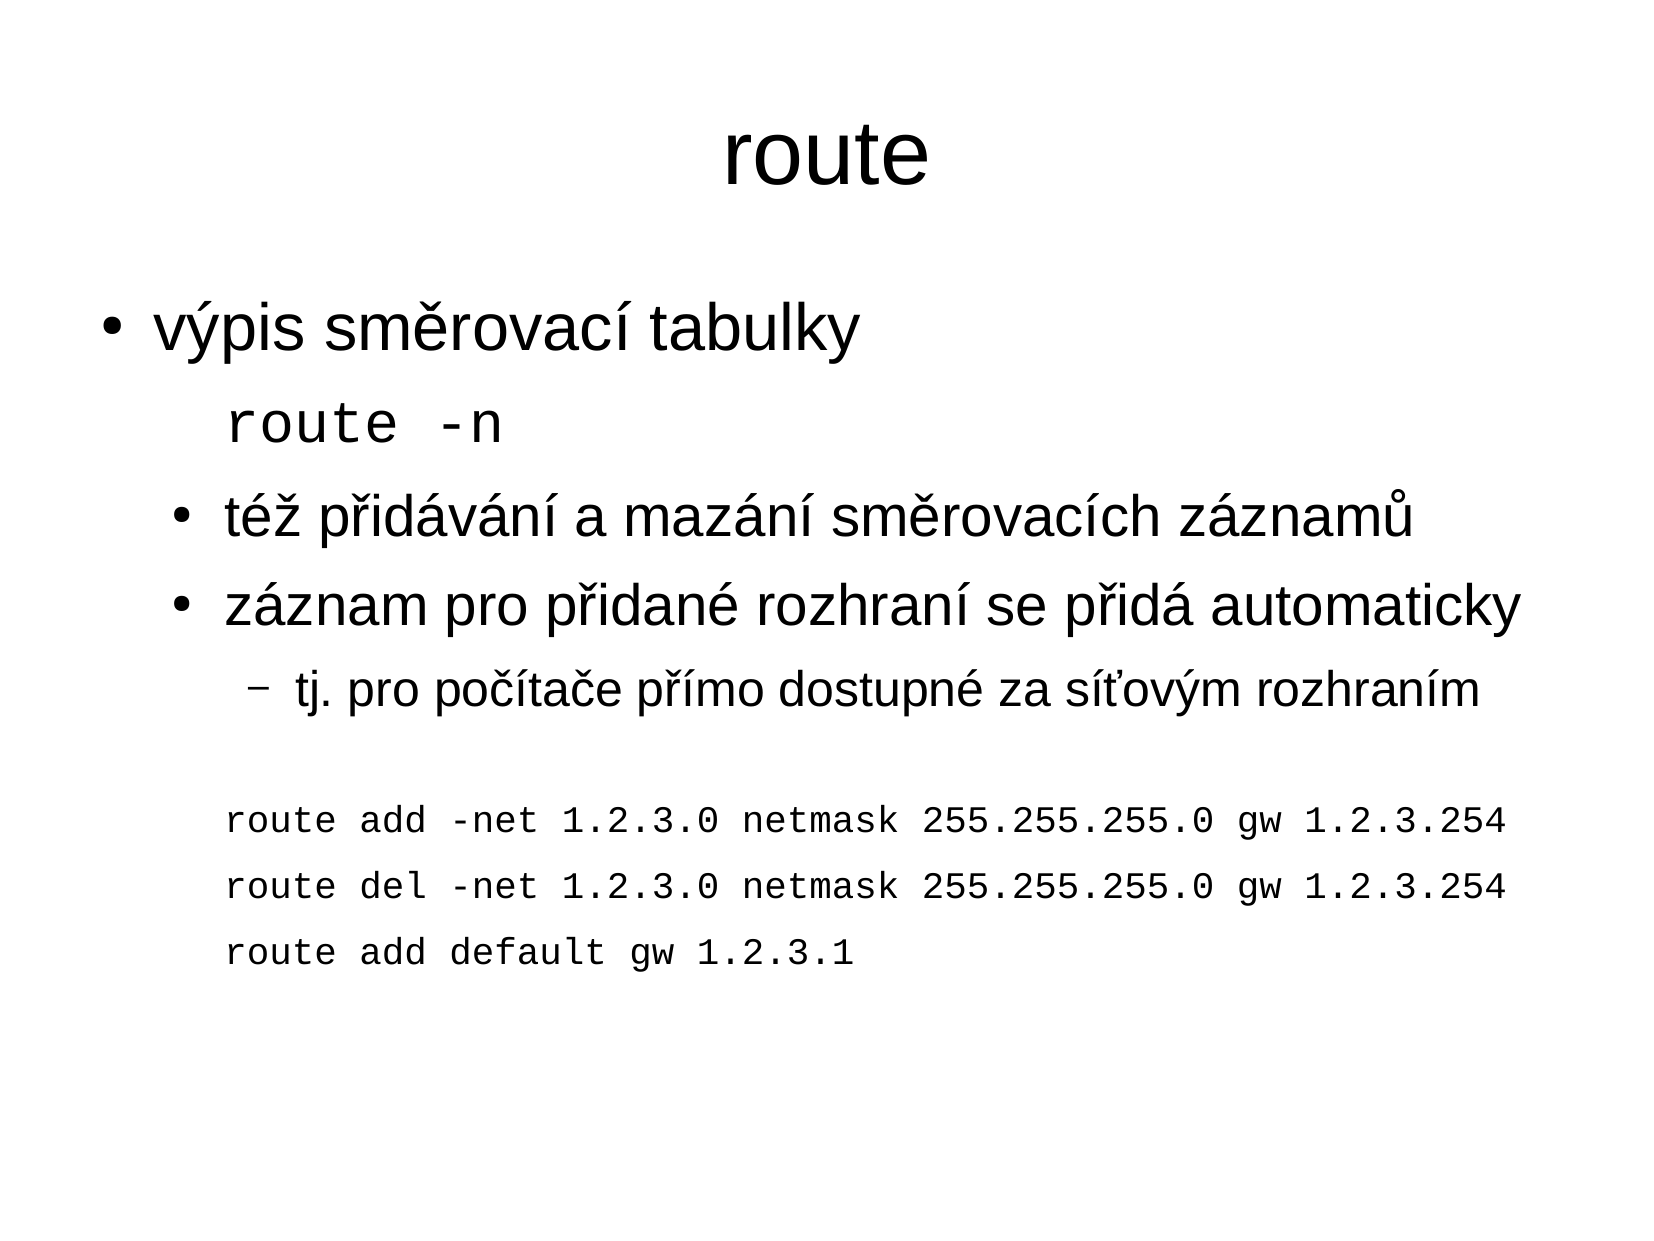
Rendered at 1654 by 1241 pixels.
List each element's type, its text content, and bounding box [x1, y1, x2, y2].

list výpis směrovací tabulky route -n též přidávání a mazání směrovacích záznamů záznam pro přidané rozhraní se přidá automaticky tj. pro počítače přímo dostupné za síťovým rozhraním route add -net 1.2.3.0 netmask 255.255.255.0 gw 1.2.3.254 route del -net 1.2.3.0 netmask 255.255.255.0 gw 1.2.3.254 route add default gw 1.2.3.1 [82, 290, 1571, 1109]
title route [82, 49, 1571, 257]
